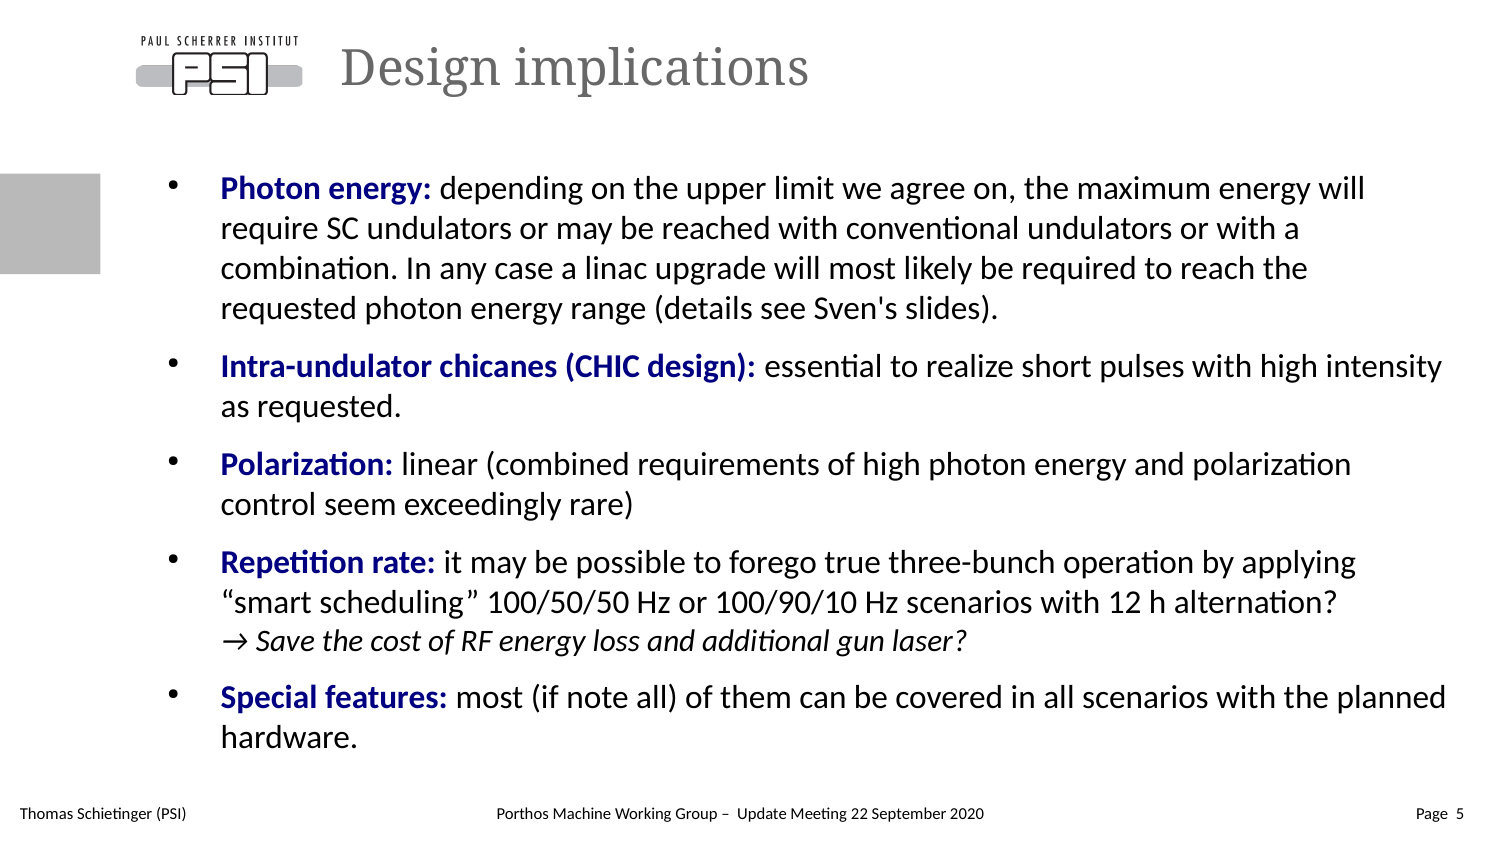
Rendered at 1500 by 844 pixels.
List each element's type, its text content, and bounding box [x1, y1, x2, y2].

list Photon energy: depending on the upper limit we agree on, the maximum energy will require SC undulators or may be reached with conventional undulators or with a combination. In any case a linac upgrade will most likely be required to reach the requested photon energy range (details see Sven's slides). Intra-undulator chicanes (CHIC design): essential to realize short pulses with high intensity as requested. Polarization: linear (combined requirements of high photon energy and polarization control seem exceedingly rare) Repetition rate: it may be possible to forego true three-bunch operation by applying “smart scheduling” 100/50/50 Hz or 100/90/10 Hz scenarios with 12 h alternation? → Save the cost of RF energy loss and additional gun laser? Special features: most (if note all) of them can be covered in all scenarios with the planned hardware. [149, 166, 1450, 748]
title Design implications [340, 35, 1442, 98]
